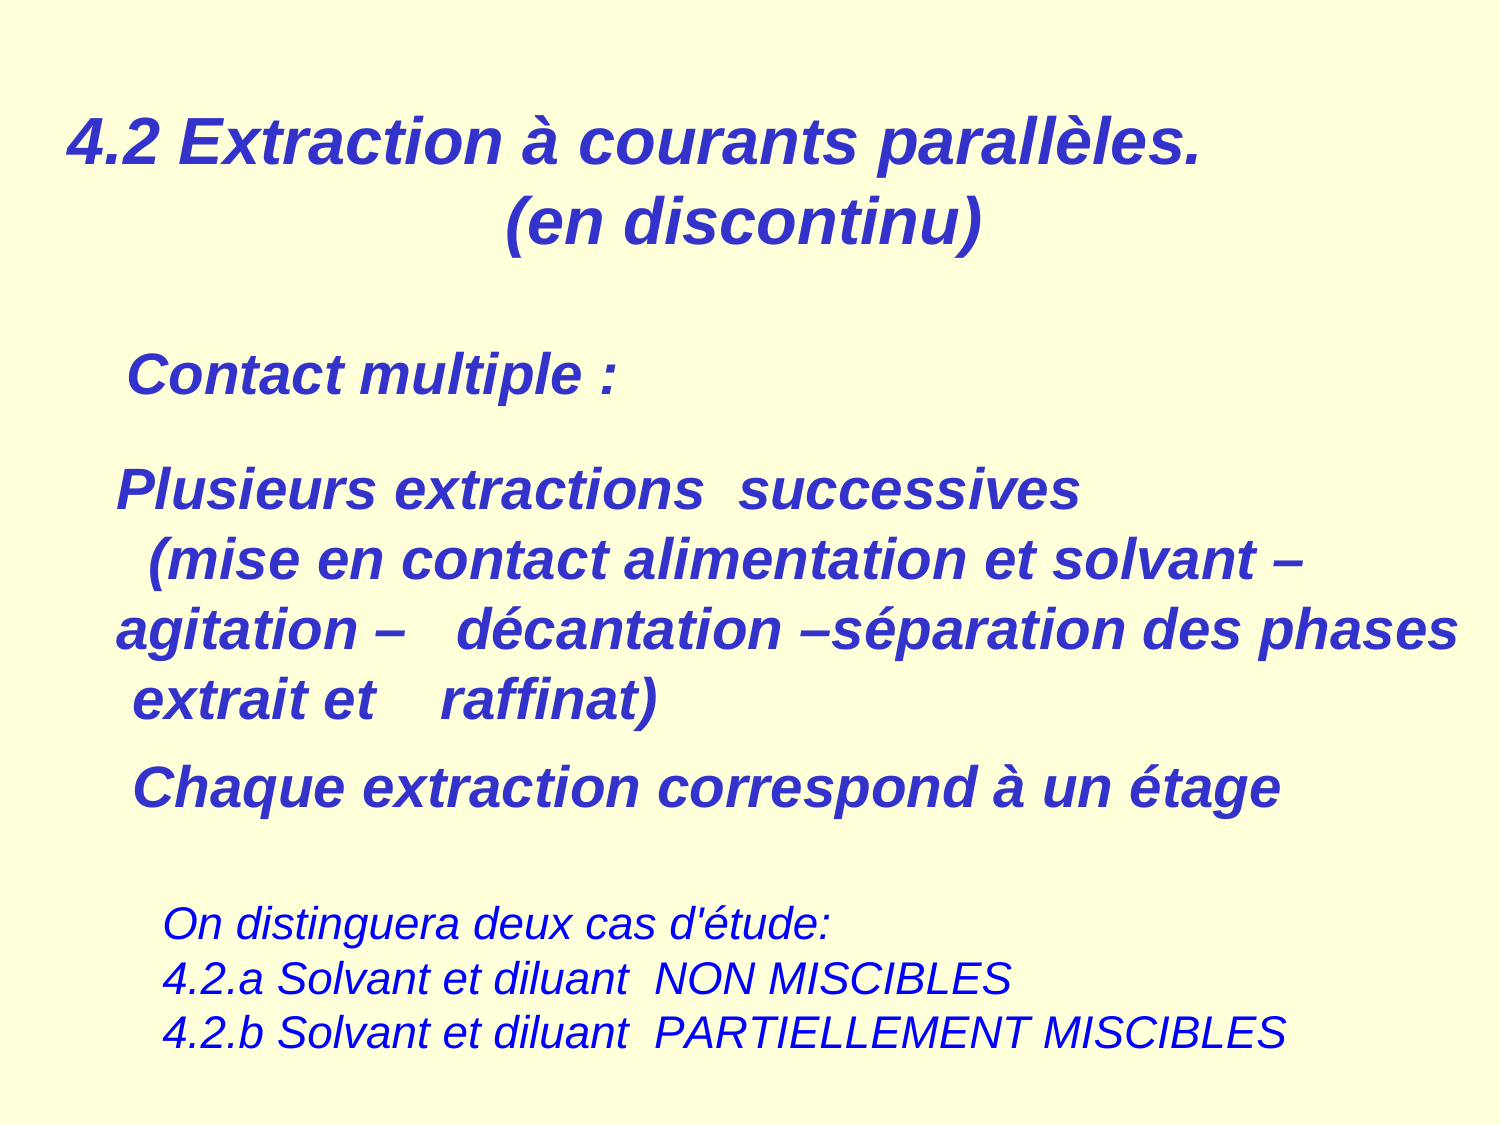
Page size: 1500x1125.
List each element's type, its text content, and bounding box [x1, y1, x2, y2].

text_box Contact multiple : [112, 298, 1447, 414]
text_box Chaque extraction correspond à un étage [118, 741, 1299, 827]
text_box On distinguera deux cas d'étude: 4.2.a Solvant et diluant NON MISCIBLES 4.2.b Solvant et diluant PARTIELLEMENT MISCIBLES [147, 885, 1477, 1066]
text_box Plusieurs extractions successives (mise en contact alimentation et solvant – agitation – décantation –séparation des phases extrait et raffinat) [101, 443, 1477, 739]
text_box 4.2 Extraction à courants parallèles. (en discontinu) [53, 90, 1436, 266]
